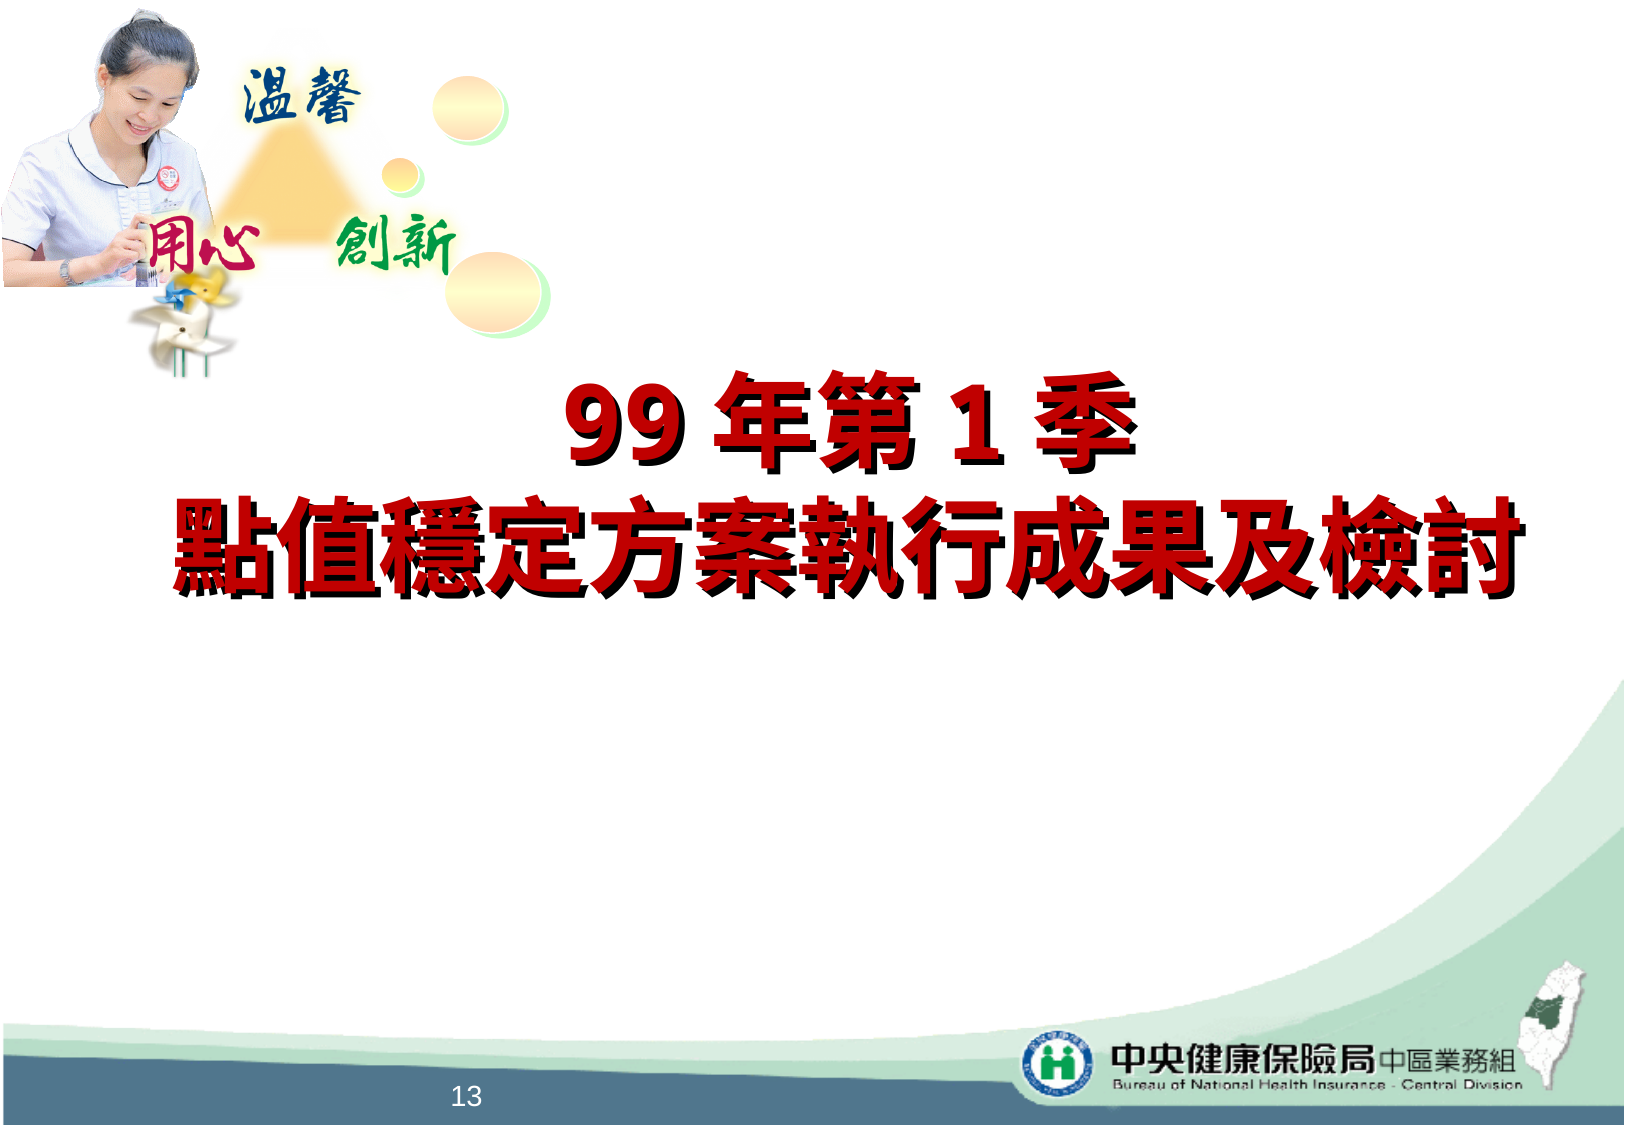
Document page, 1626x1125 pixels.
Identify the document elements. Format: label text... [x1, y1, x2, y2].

title 99年第1季 點值穩定方案執行成果及檢討 [132, 316, 1563, 645]
text_box [435, 1065, 815, 1125]
